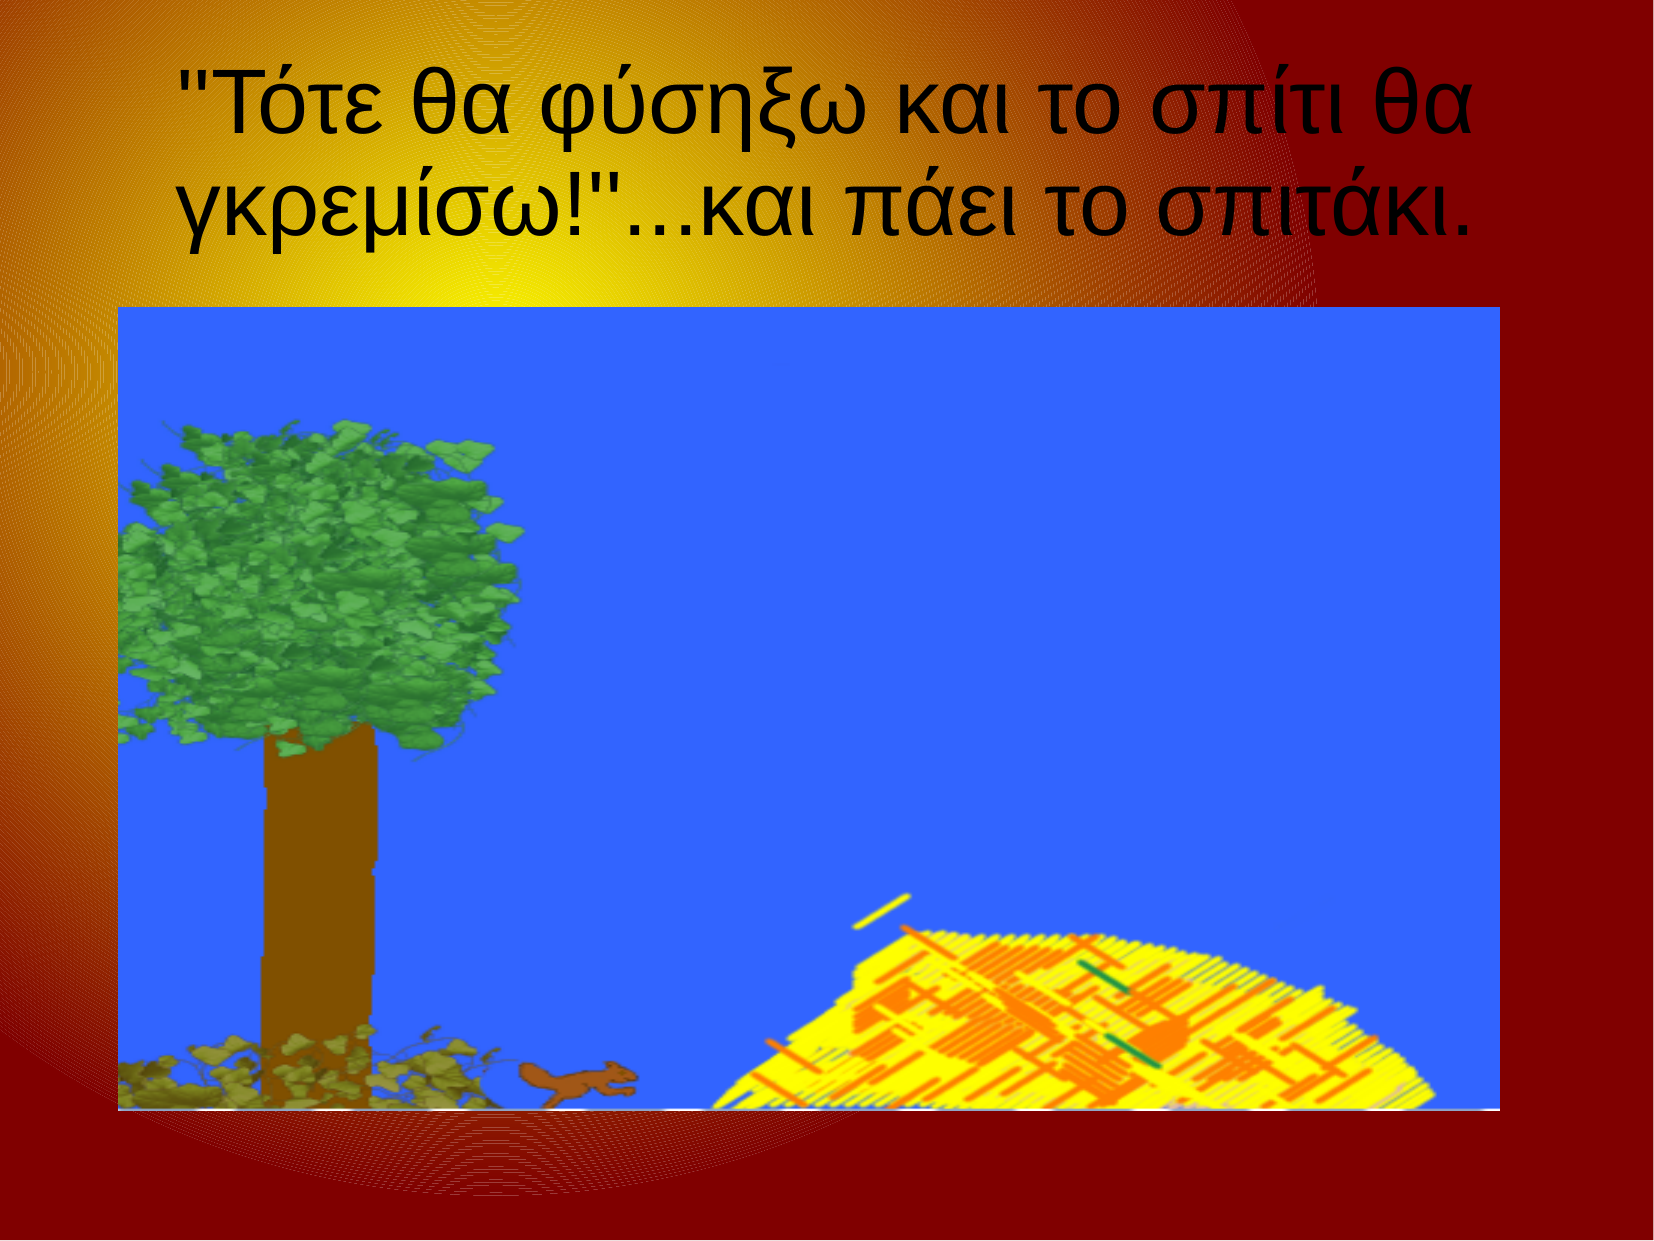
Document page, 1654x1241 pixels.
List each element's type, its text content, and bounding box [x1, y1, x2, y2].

picture [118, 307, 1501, 1111]
title ''Τότε θα φύσηξω και το σπίτι θα γκρεμίσω!''...και πάει το σπιτάκι. [82, 49, 1571, 257]
